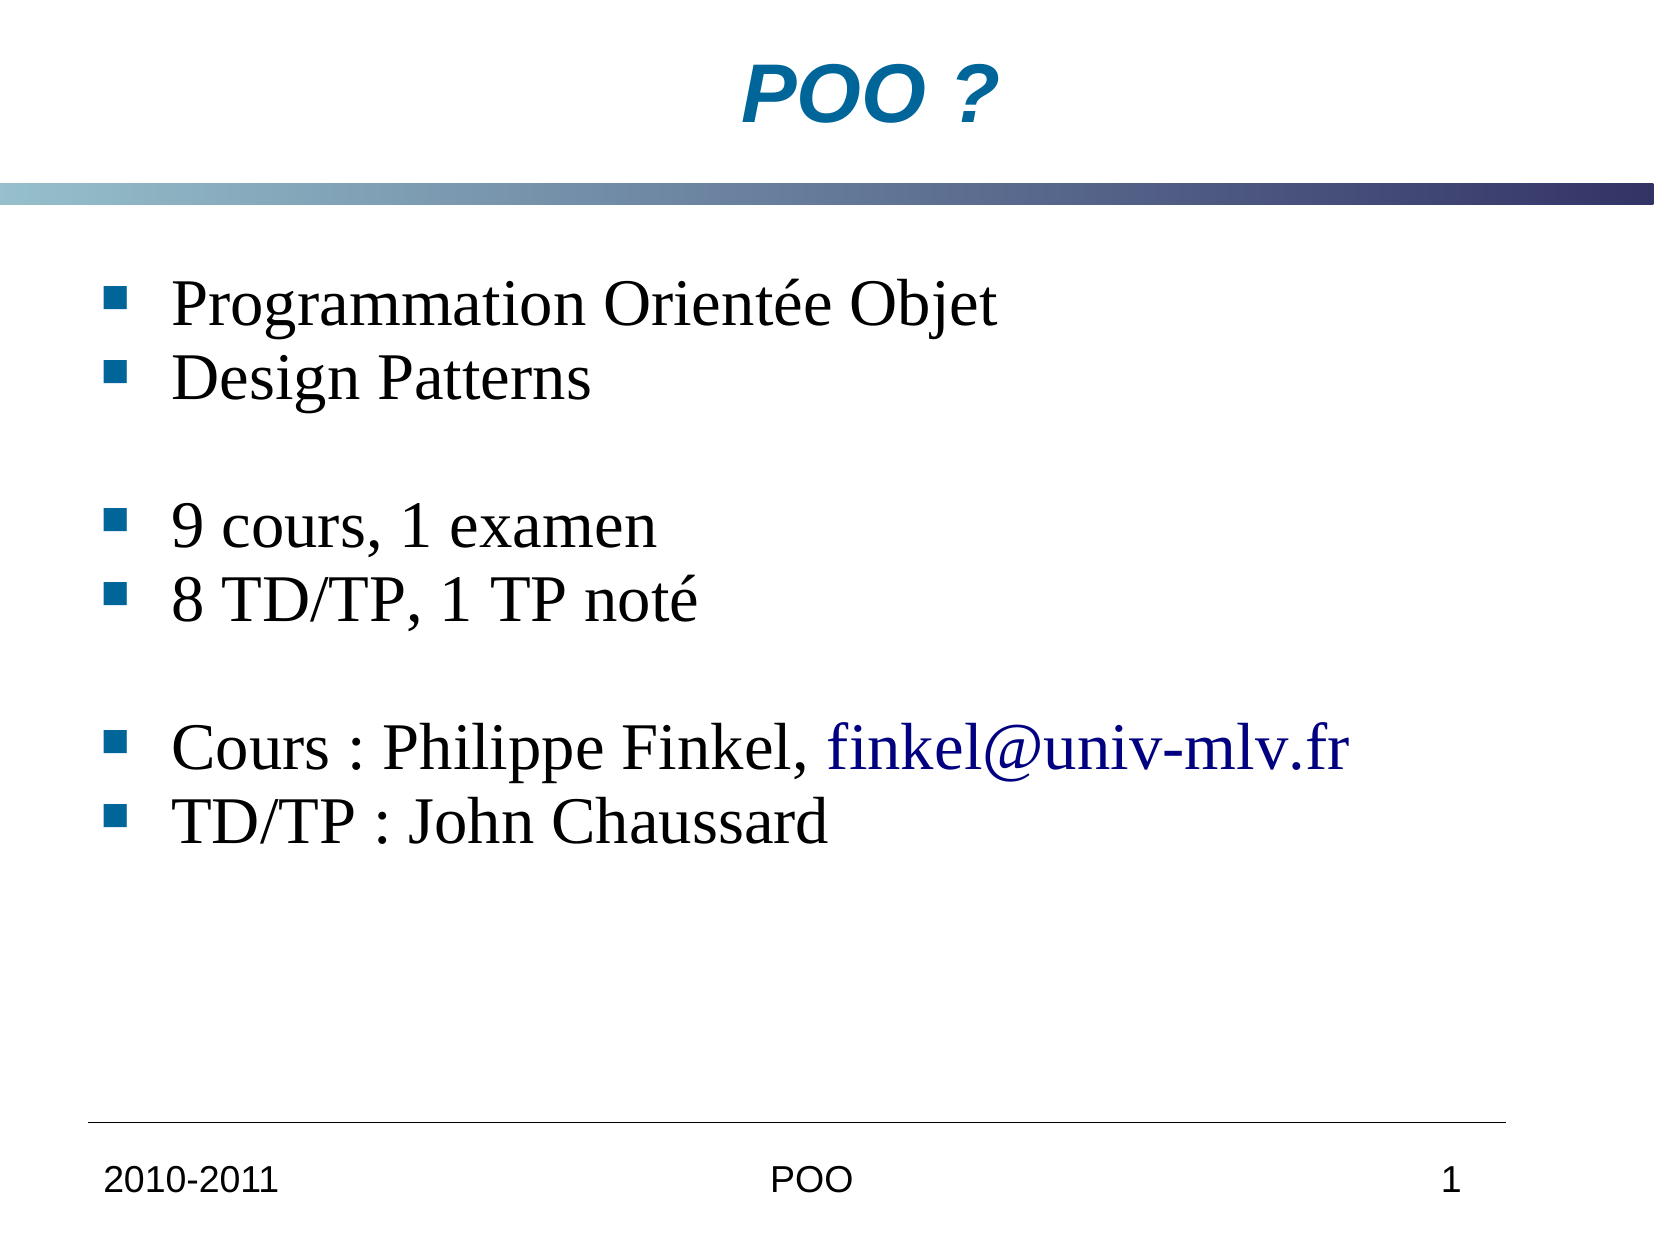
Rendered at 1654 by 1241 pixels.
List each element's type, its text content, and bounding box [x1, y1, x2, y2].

title POO ? [236, 9, 1506, 178]
list Programmation Orientée Objet Design Patterns 9 cours, 1 examen 8 TD/TP, 1 TP noté Cours : Philippe Finkel, finkel@univ-mlv.fr TD/TP : John Chaussard [88, 265, 1499, 1093]
